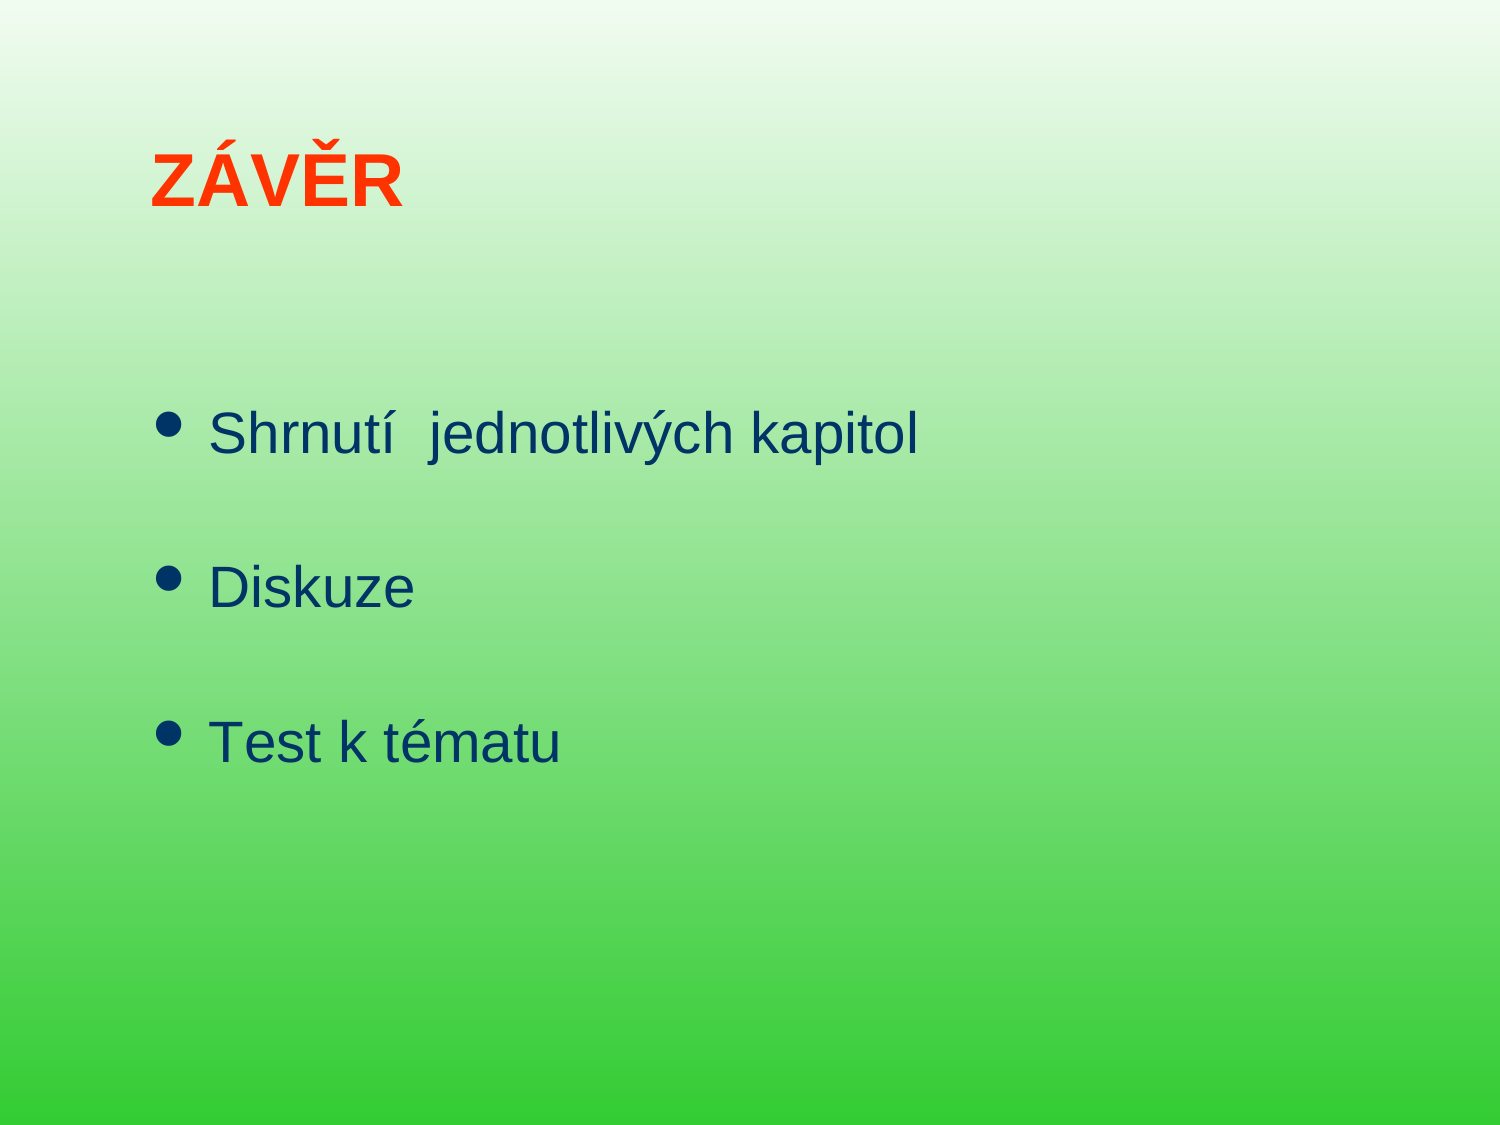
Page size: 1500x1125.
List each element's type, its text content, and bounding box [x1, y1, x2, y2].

title ZÁVĚR [135, 66, 1413, 231]
list Shrnutí jednotlivých kapitol Diskuze Test k tématu [137, 387, 1400, 1036]
